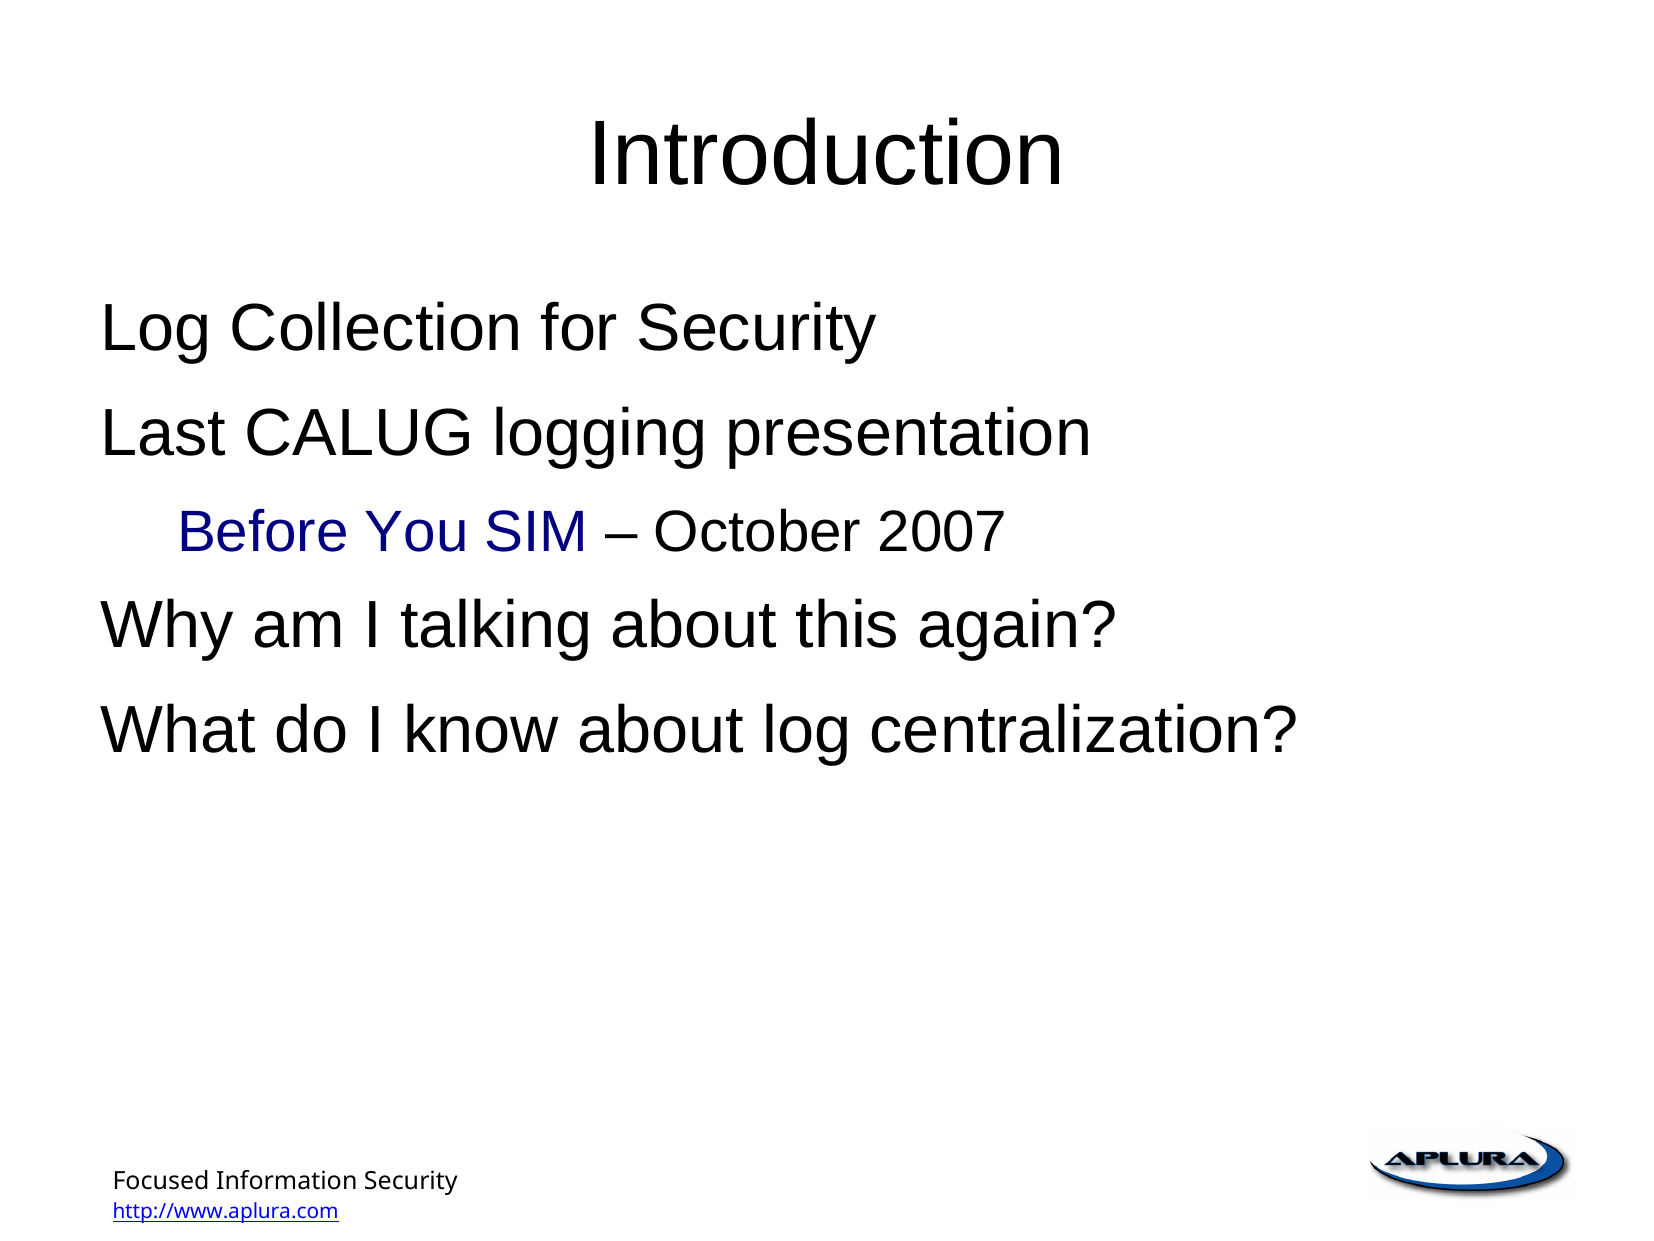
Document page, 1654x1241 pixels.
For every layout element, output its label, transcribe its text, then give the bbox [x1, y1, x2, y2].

list Log Collection for Security Last CALUG logging presentation Before You SIM – October 2007 Why am I talking about this again? What do I know about log centralization? [82, 290, 1571, 1109]
picture [1365, 1124, 1576, 1203]
title Introduction [82, 56, 1571, 250]
